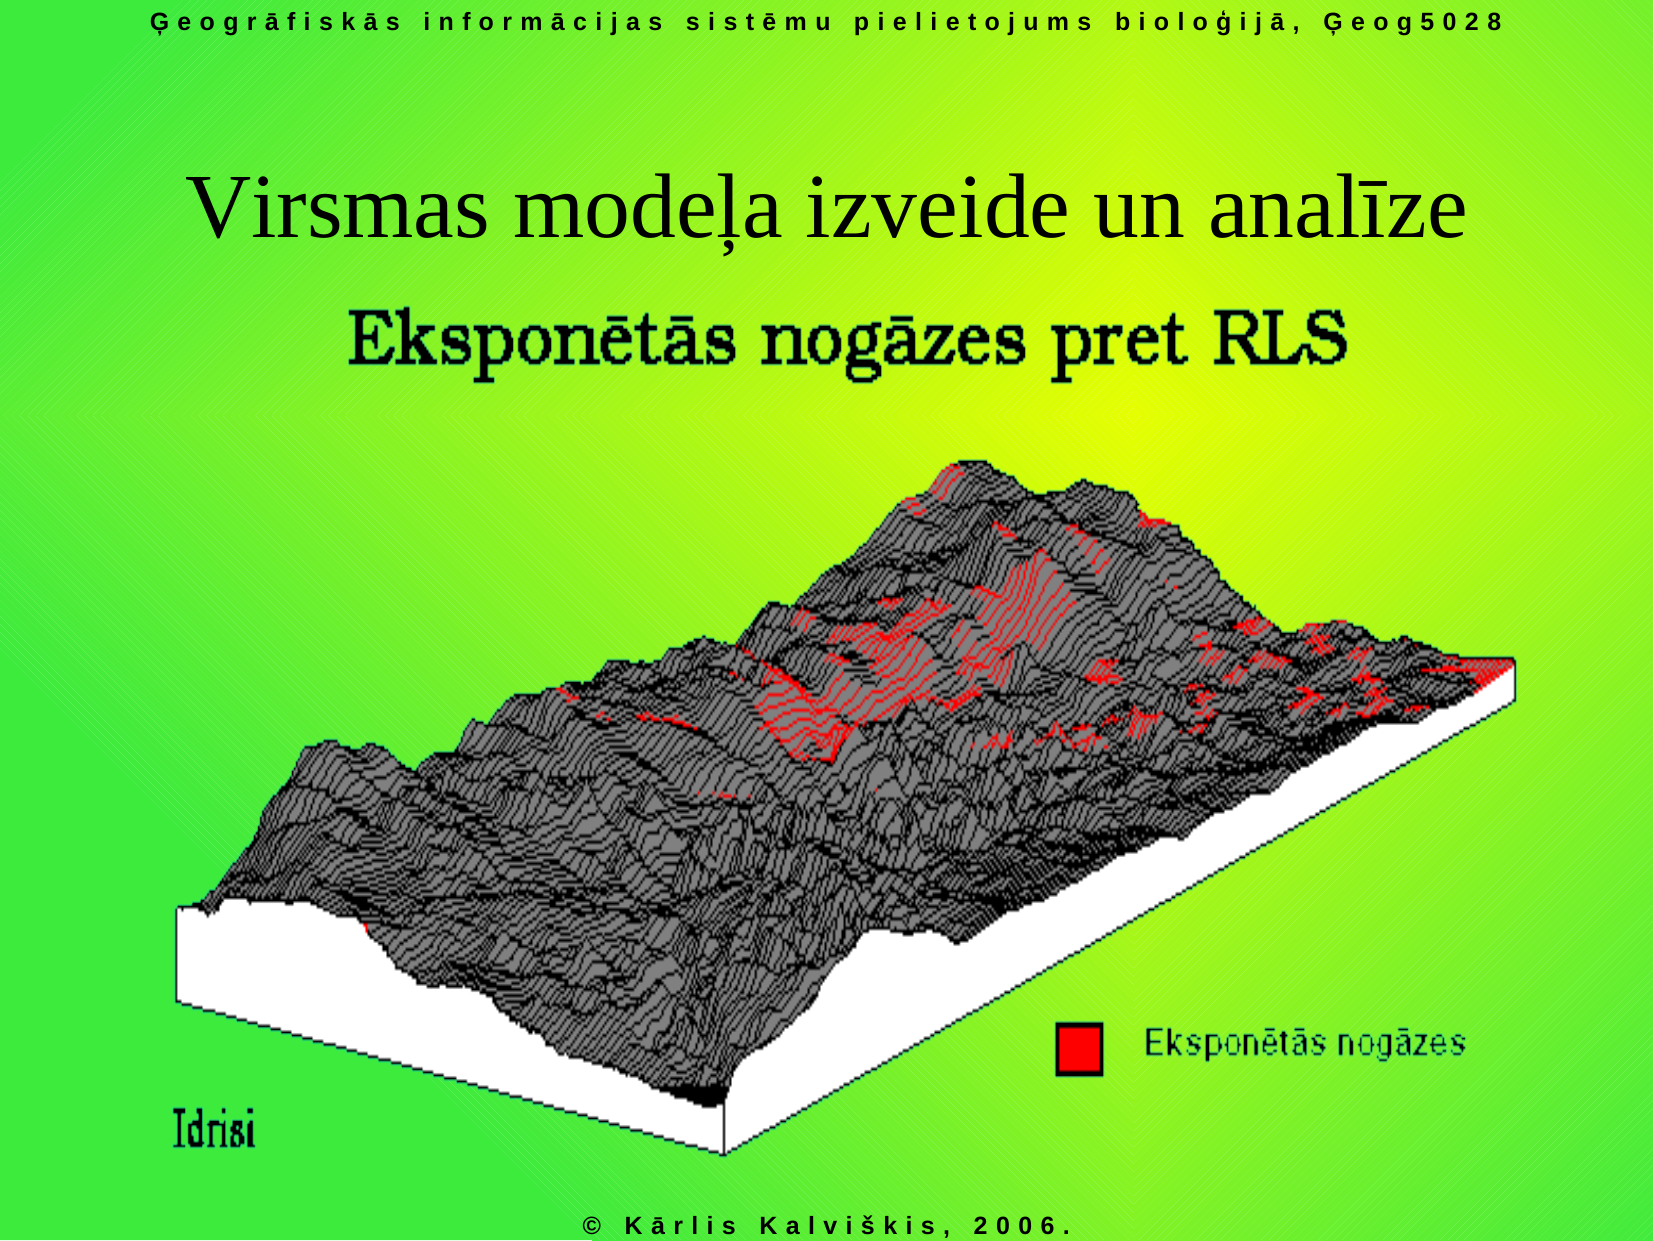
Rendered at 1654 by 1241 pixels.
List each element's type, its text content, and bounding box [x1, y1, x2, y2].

picture [165, 286, 1519, 1164]
title Virsmas modeļa izveide un analīze [121, 102, 1534, 311]
